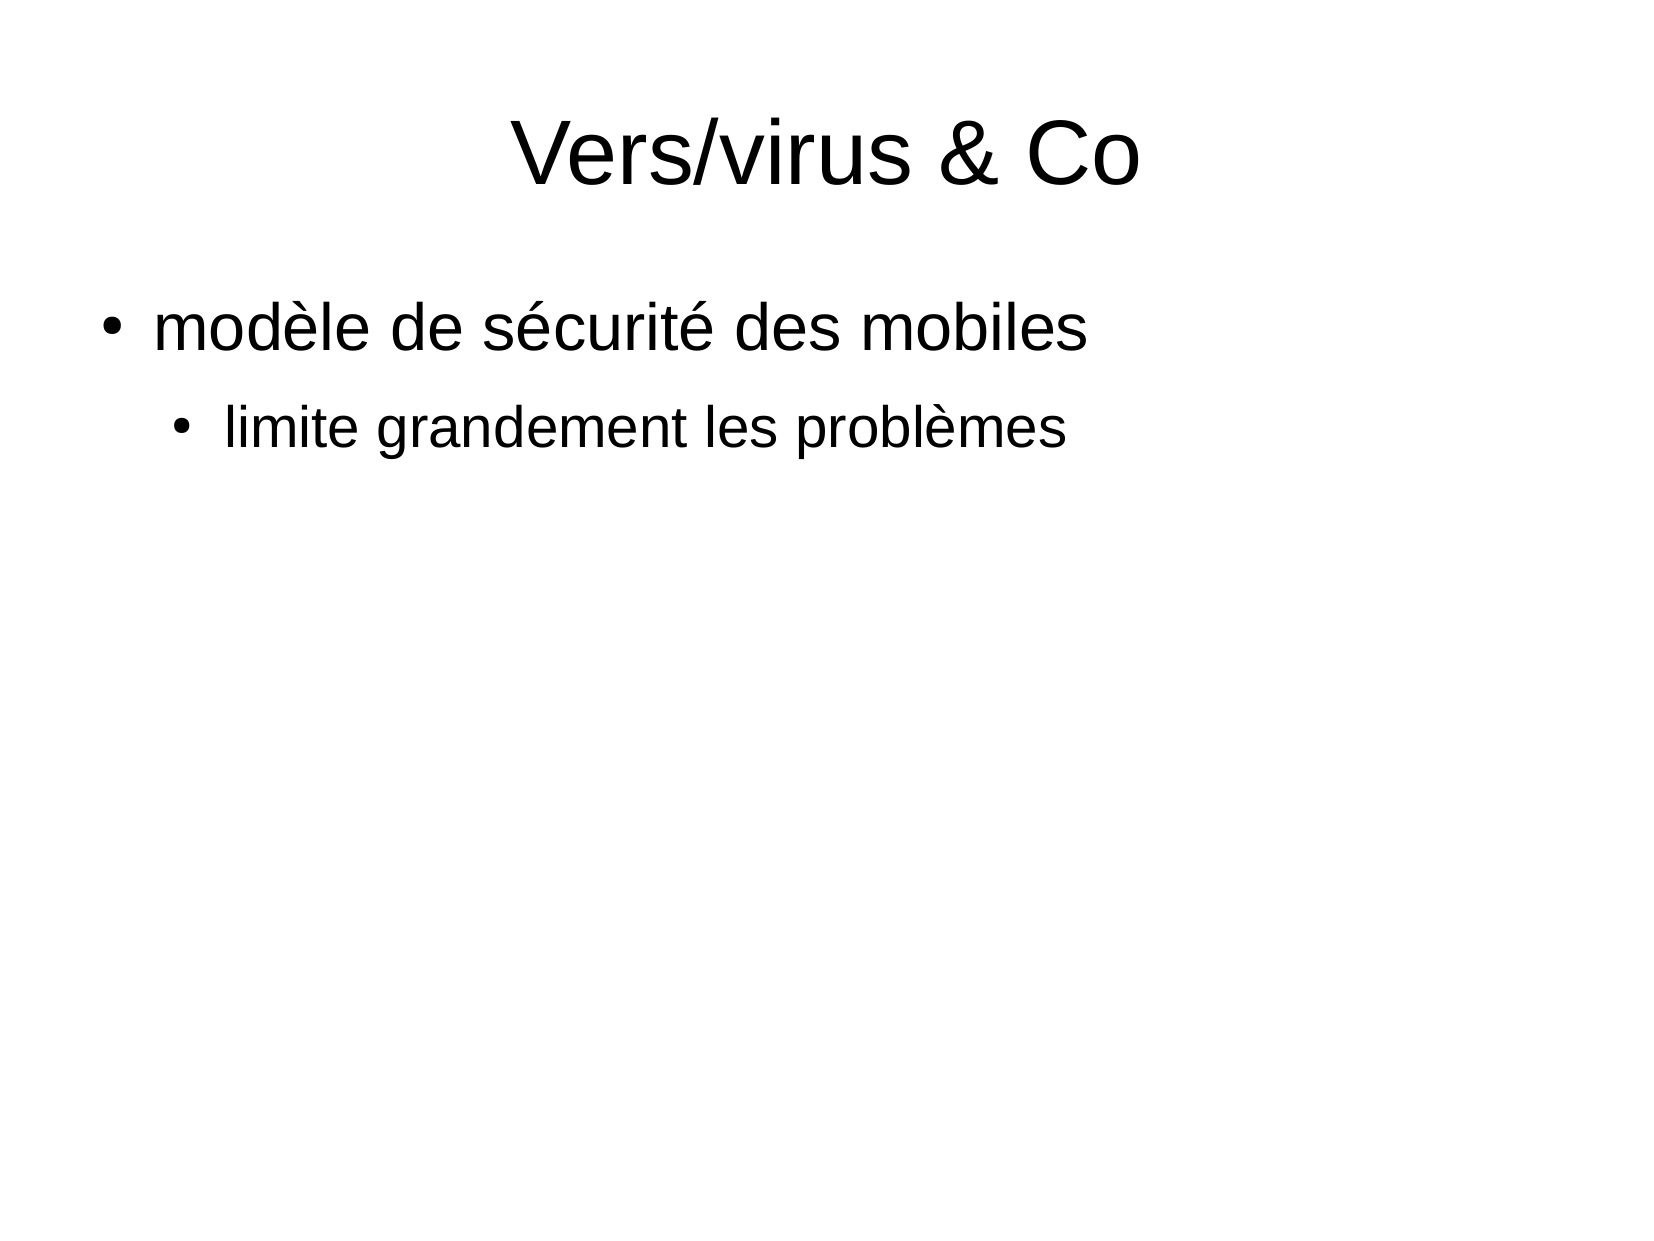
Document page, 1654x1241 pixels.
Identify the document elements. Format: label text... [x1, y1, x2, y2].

list modèle de sécurité des mobiles limite grandement les problèmes [82, 290, 1571, 1109]
title Vers/virus & Co [82, 49, 1571, 257]
